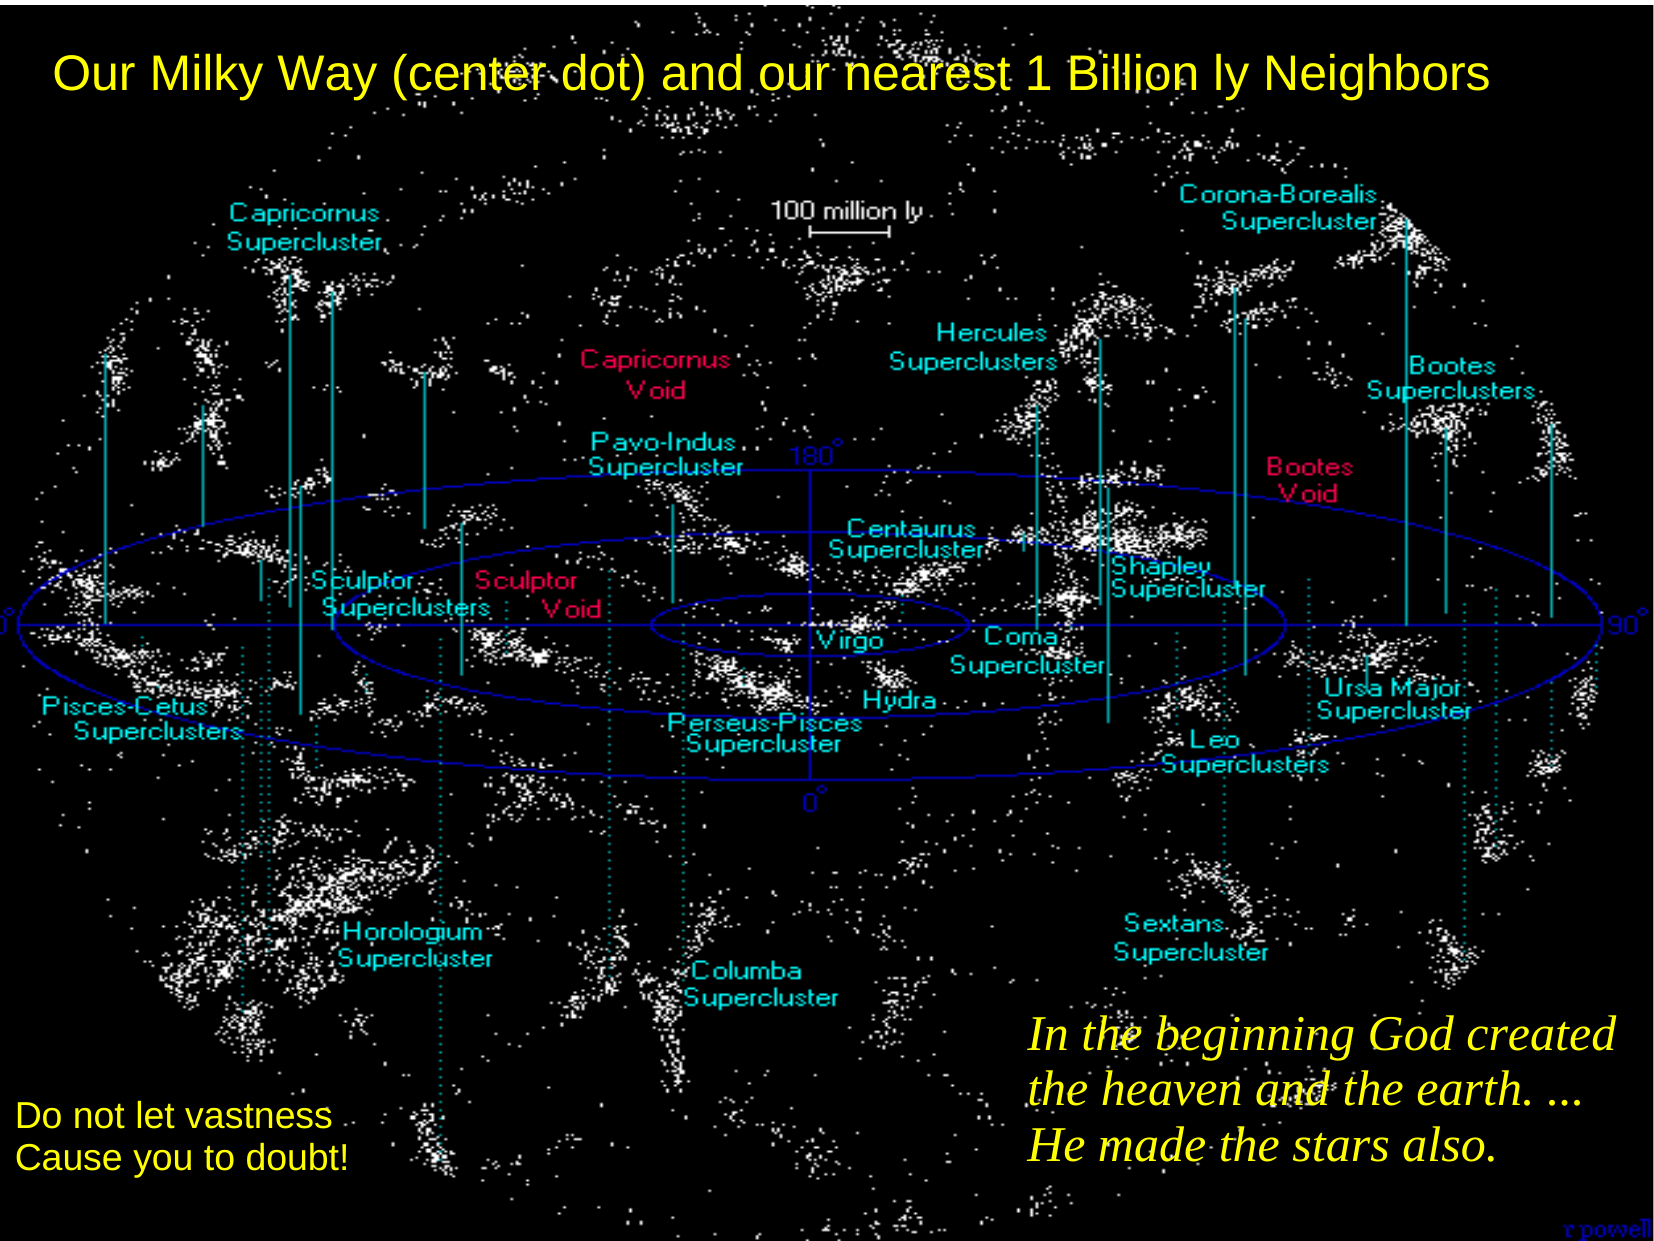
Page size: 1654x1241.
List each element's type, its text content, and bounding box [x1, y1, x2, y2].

text_box Our Milky Way (center dot) and our nearest 1 Billion ly Neighbors [37, 37, 1576, 113]
text_box Do not let vastness Cause you to doubt! [0, 1087, 413, 1187]
text_box In the beginning God created the heaven and the earth. ... He made the stars also. [1012, 998, 1651, 1181]
picture [0, 5, 1654, 1241]
